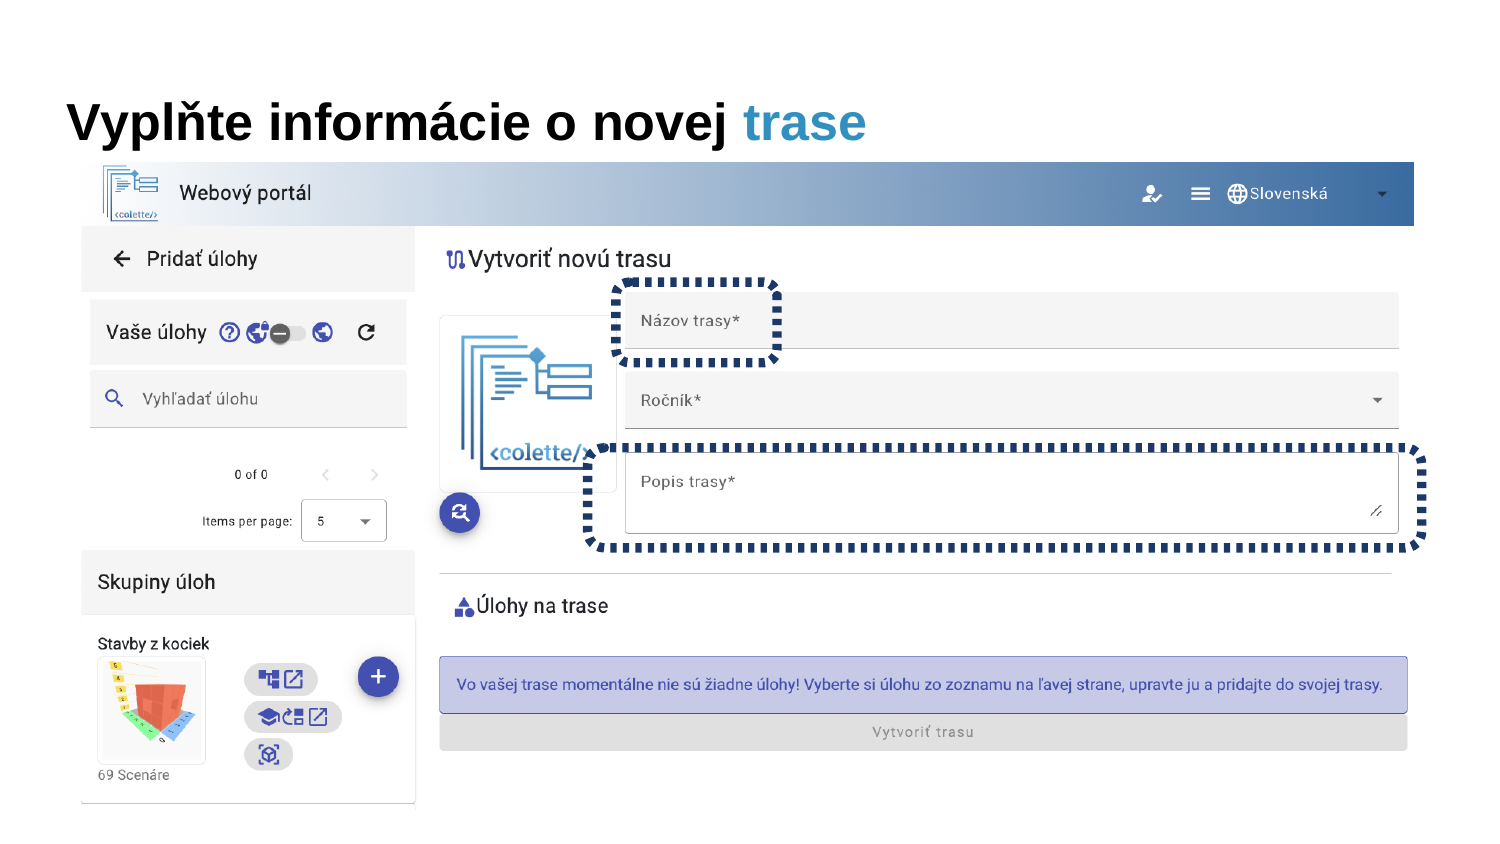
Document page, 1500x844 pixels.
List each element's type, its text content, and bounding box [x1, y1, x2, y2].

picture [81, 167, 1414, 810]
title Vyplňte informácie o novej trase [51, 72, 1449, 167]
